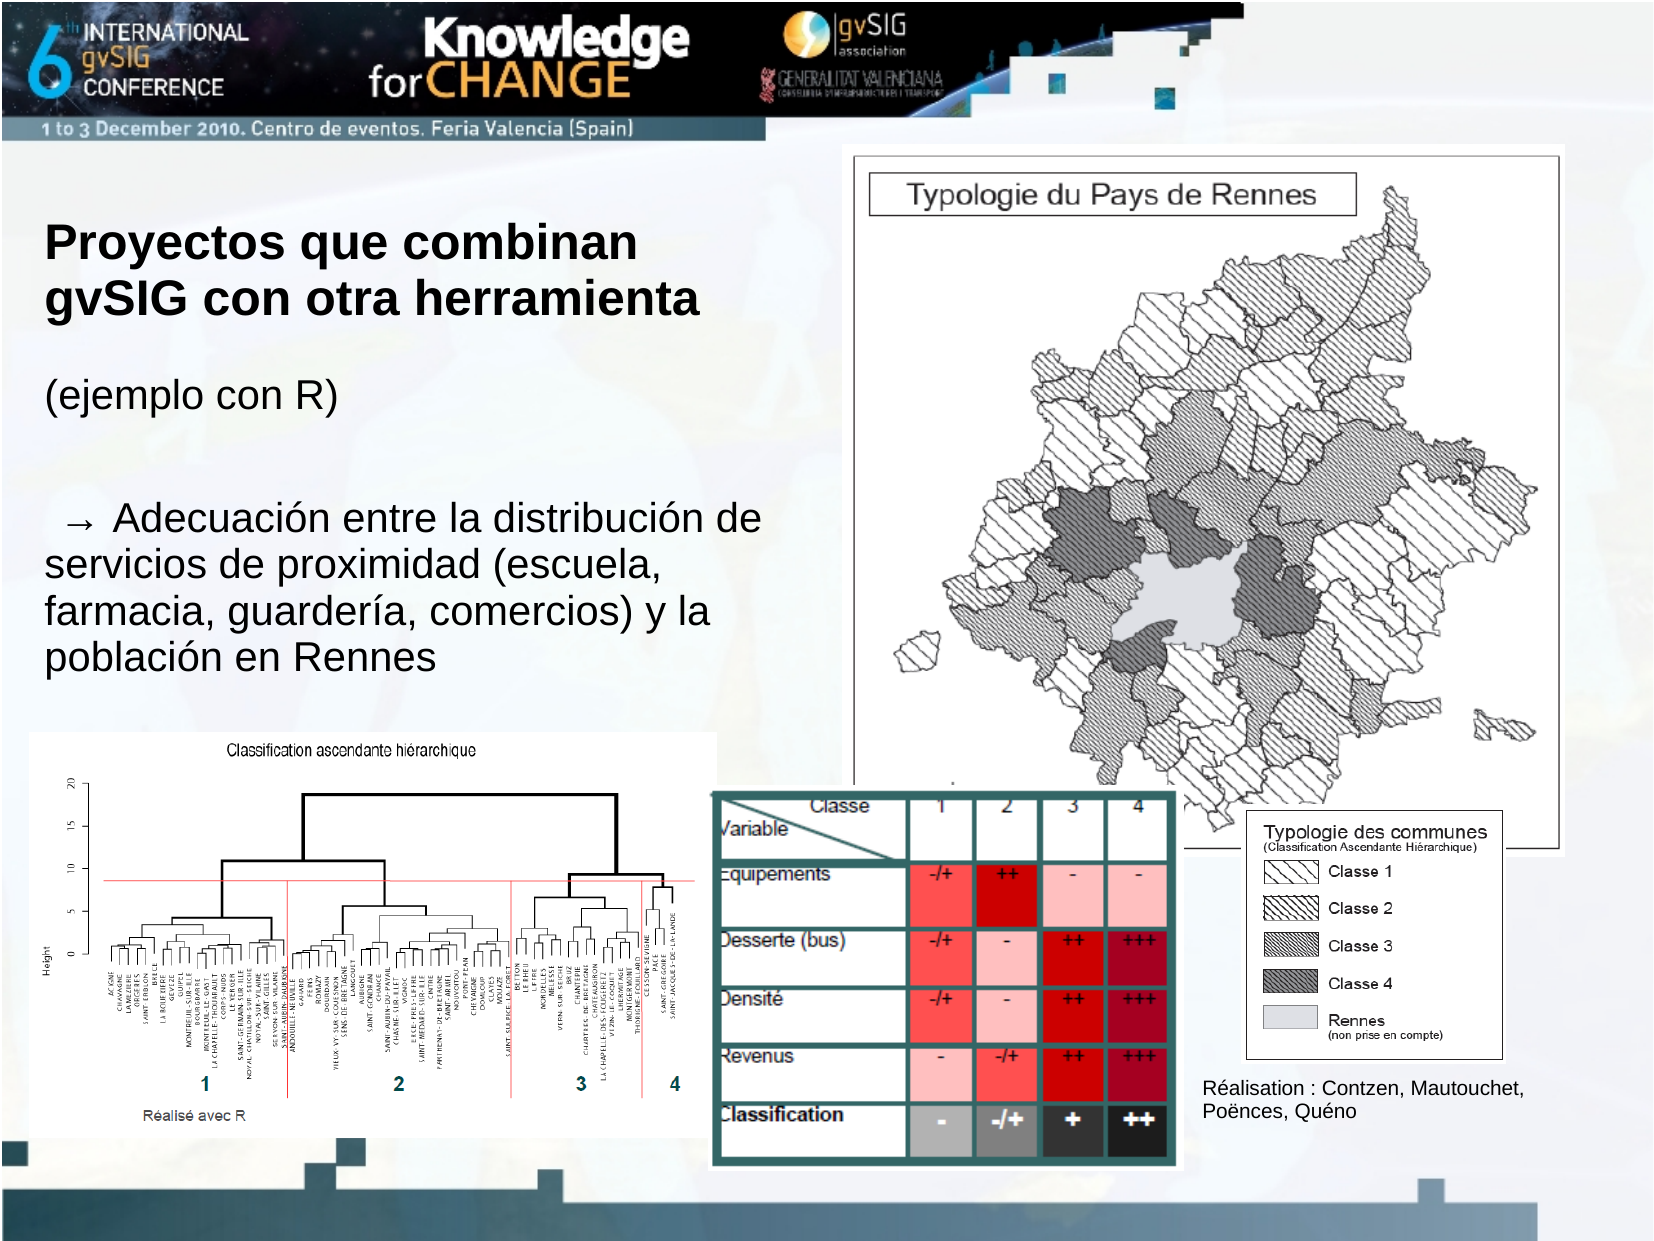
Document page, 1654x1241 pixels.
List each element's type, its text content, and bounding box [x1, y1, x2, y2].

text_box Réalisation : Contzen, Mautouchet, Poënces, Quéno [1187, 1068, 1572, 1184]
picture [2, 2, 1654, 1241]
text_box Proyectos que combinan gvSIG con otra herramienta (ejemplo con R) → Adecuación entre la distribución de servicios de proximidad (escuela, farmacia, guardería, comercios) y la población en Rennes [29, 206, 798, 785]
